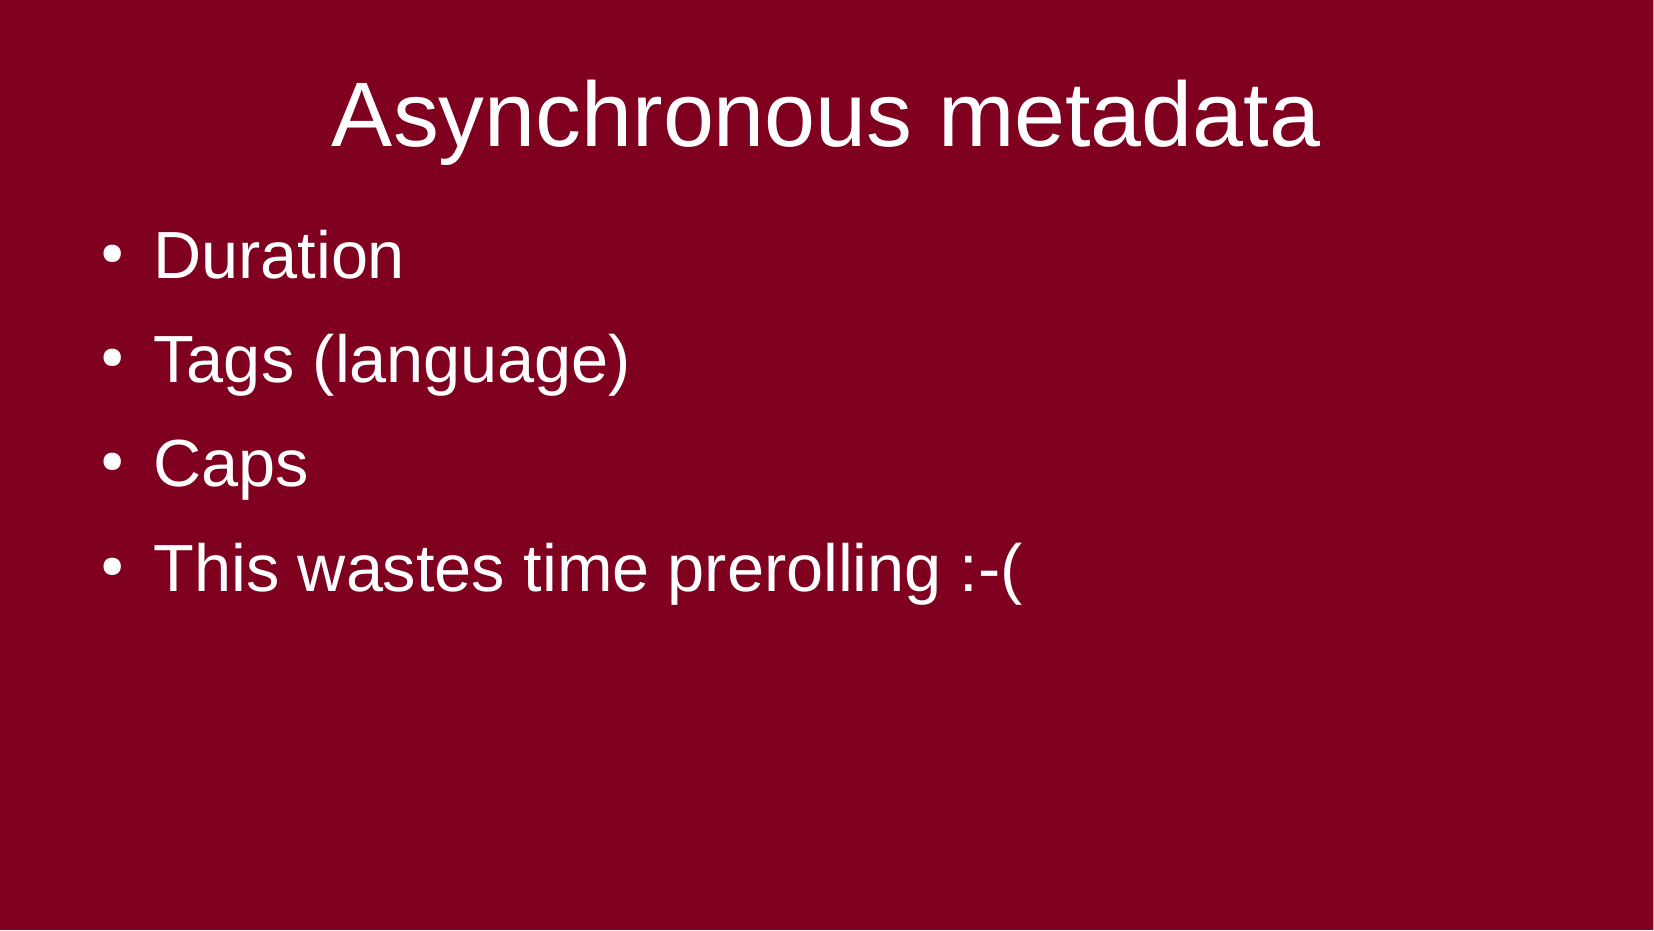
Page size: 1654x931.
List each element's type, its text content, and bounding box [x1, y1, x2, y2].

title Asynchronous metadata [82, 37, 1571, 193]
list Duration Tags (language) Caps This wastes time prerolling :-( [82, 217, 1571, 758]
